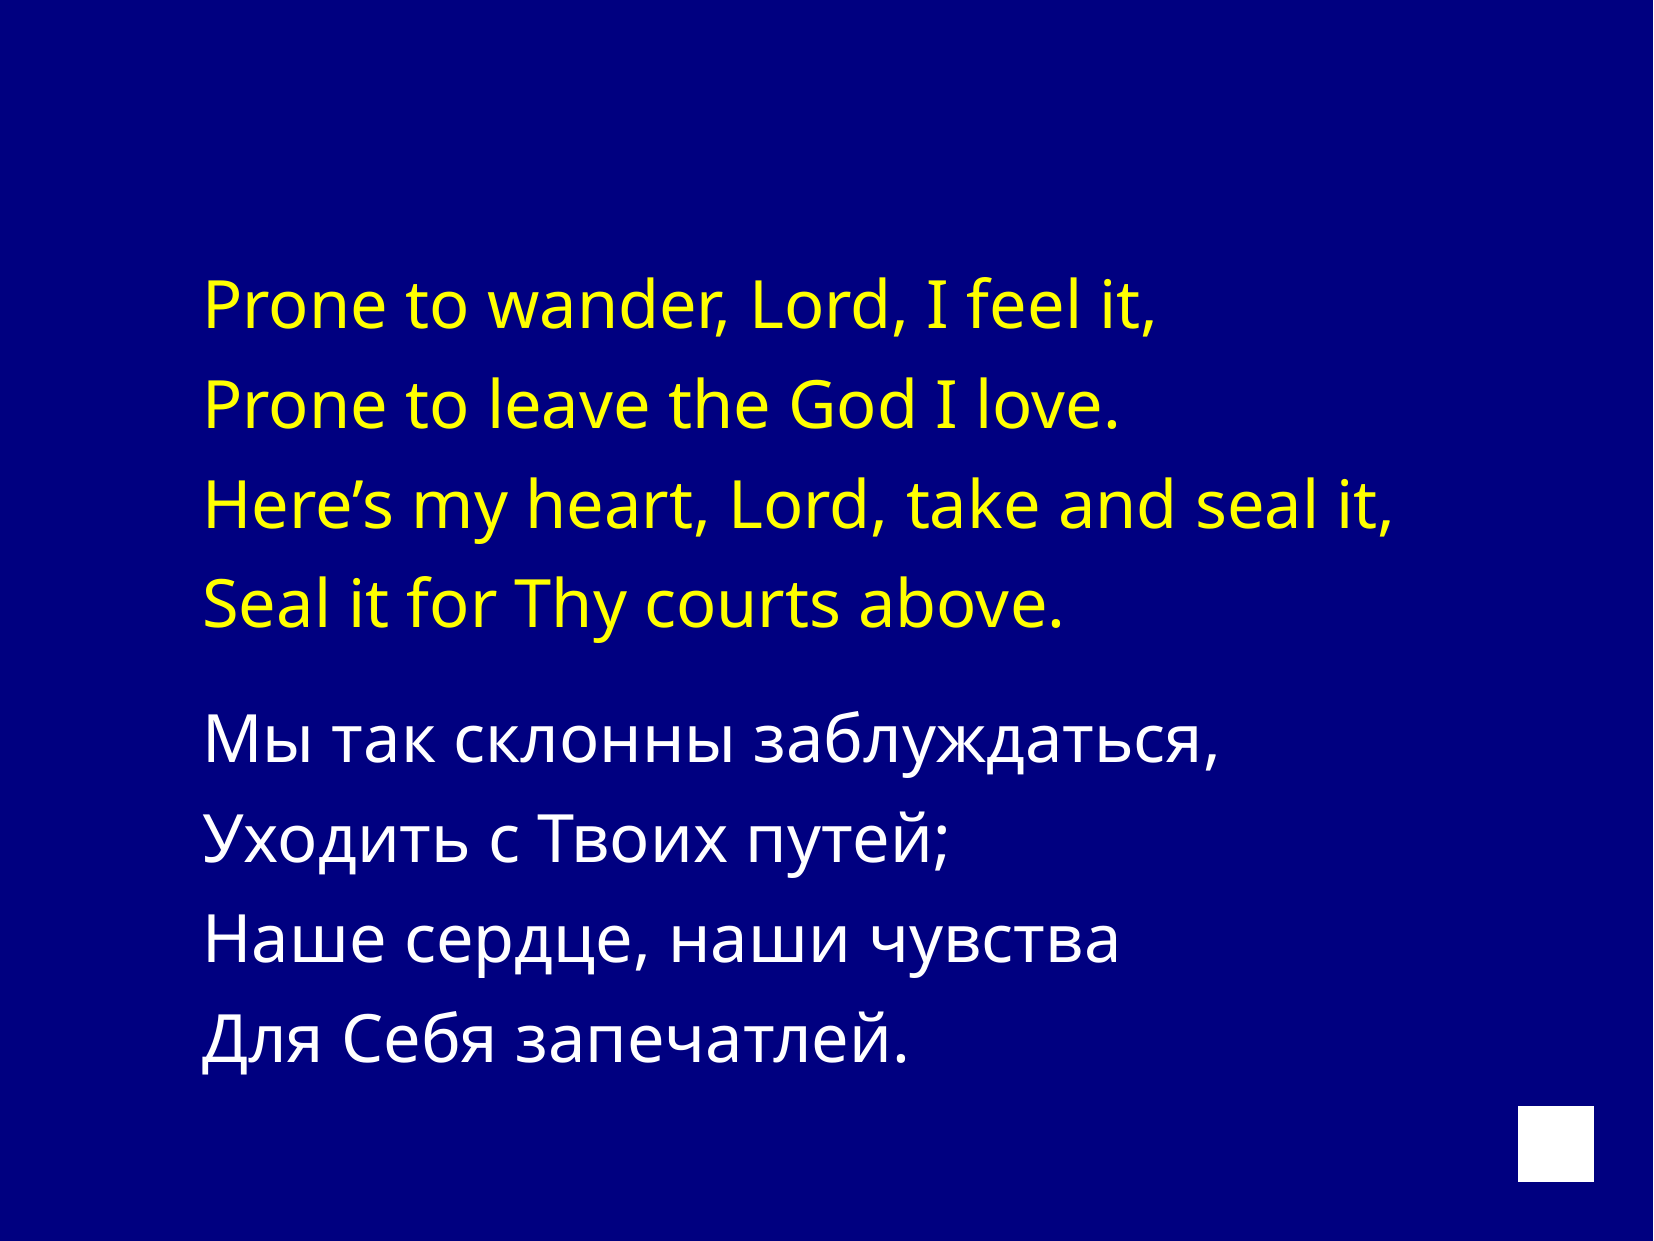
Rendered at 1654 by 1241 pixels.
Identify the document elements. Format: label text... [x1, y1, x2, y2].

text_box Мы так склонны заблуждаться, Уходить с Твоих путей; Наше сердце, наши чувства Для Себя запечатлей. [75, 675, 1576, 1163]
text_box [1518, 1106, 1594, 1182]
text_box Prone to wander, Lord, I feel it, Prone to leave the God I love. Here’s my heart, Lord, take and seal it, Seal it for Thy courts above. [75, 150, 1576, 638]
